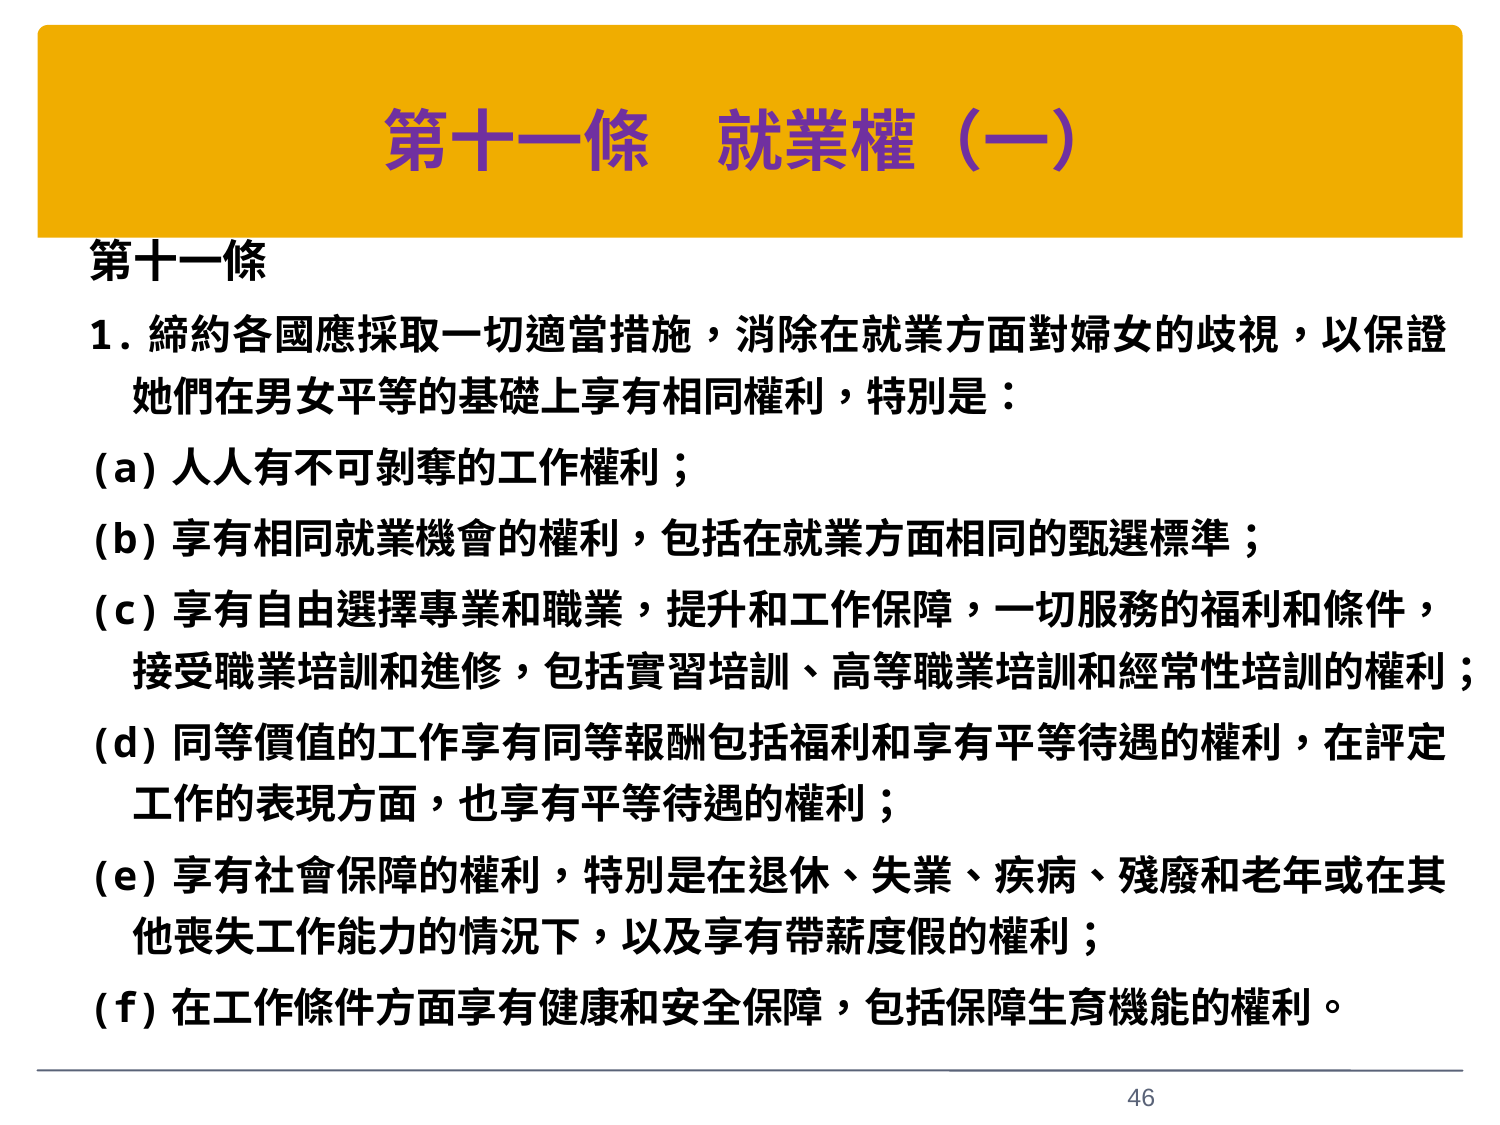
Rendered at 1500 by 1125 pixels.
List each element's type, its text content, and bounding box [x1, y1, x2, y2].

text_box 46 [1112, 1069, 1463, 1123]
title 第十一條 就業權（一） [50, 45, 1451, 219]
list 第十一條 1.締約各國應採取一切適當措施，消除在就業方面對婦女的歧視，以保證她們在男女平等的基礎上享有相同權利，特別是： (a)人人有不可剝奪的工作權利； (b)享有相同就業機會的權利，包括在就業方面相同的甄選標準； (c)享有自由選擇專業和職業，提升和工作保障，一切服務的福利和條件，接受職業培訓和進修，包括實習培訓、高等職業培訓和經常性培訓的權利； (d)同等價值的工作享有同等報酬包括福利和享有平等待遇的權利，在評定工作的表現方面，也享有平等待遇的權利； (e)享有社會保障的權利，特別是在退休、失業、疾病、殘廢和老年或在其他喪失工作能力的情況下，以及享有帶薪度假的權利； (f)在工作條件方面享有健康和安全保障，包括保障生育機能的權利。 [29, 219, 1462, 1095]
